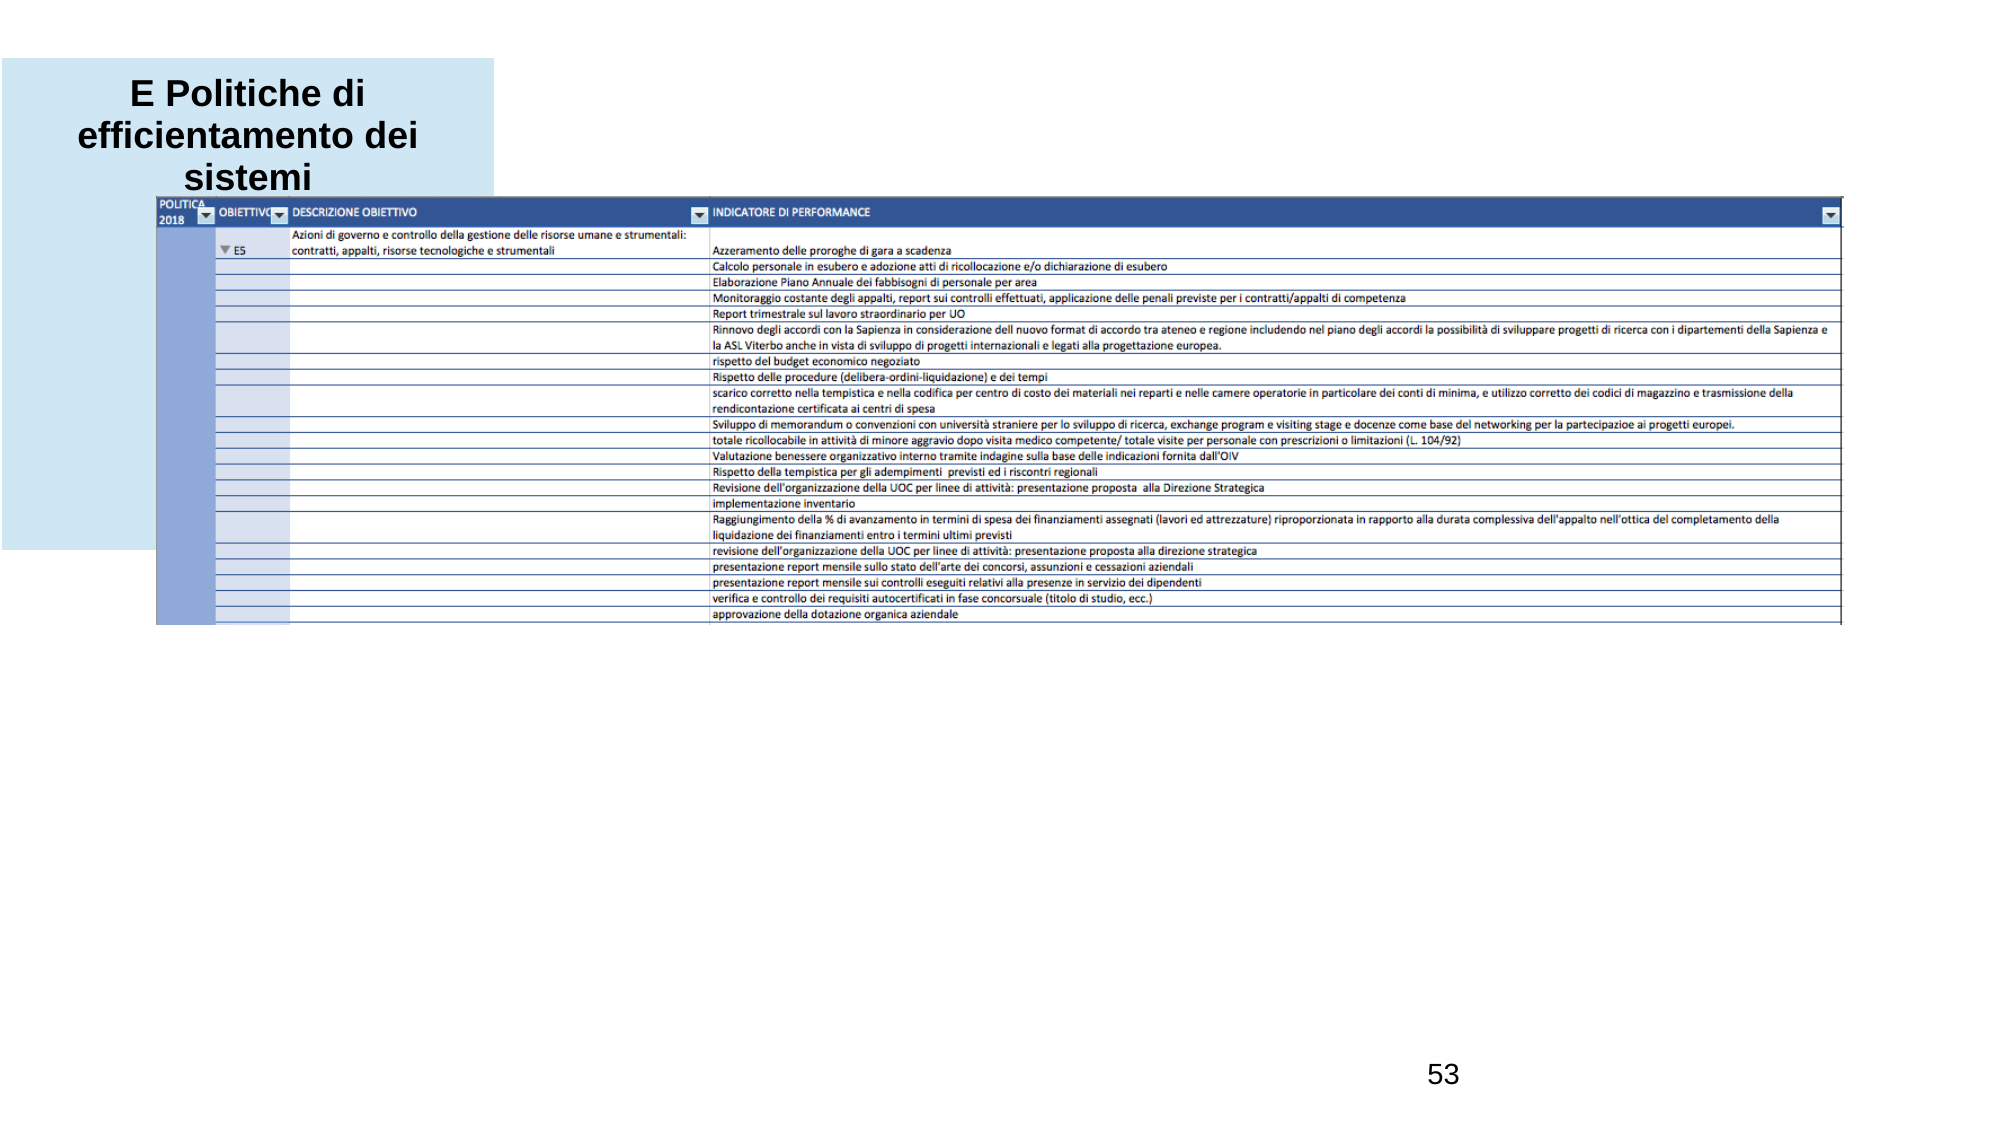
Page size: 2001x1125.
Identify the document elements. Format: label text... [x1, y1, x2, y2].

table_header E Politiche di efficientamento dei sistemi [2, 58, 494, 550]
picture [156, 196, 1844, 625]
slide_number <numero> [1412, 1042, 1863, 1103]
